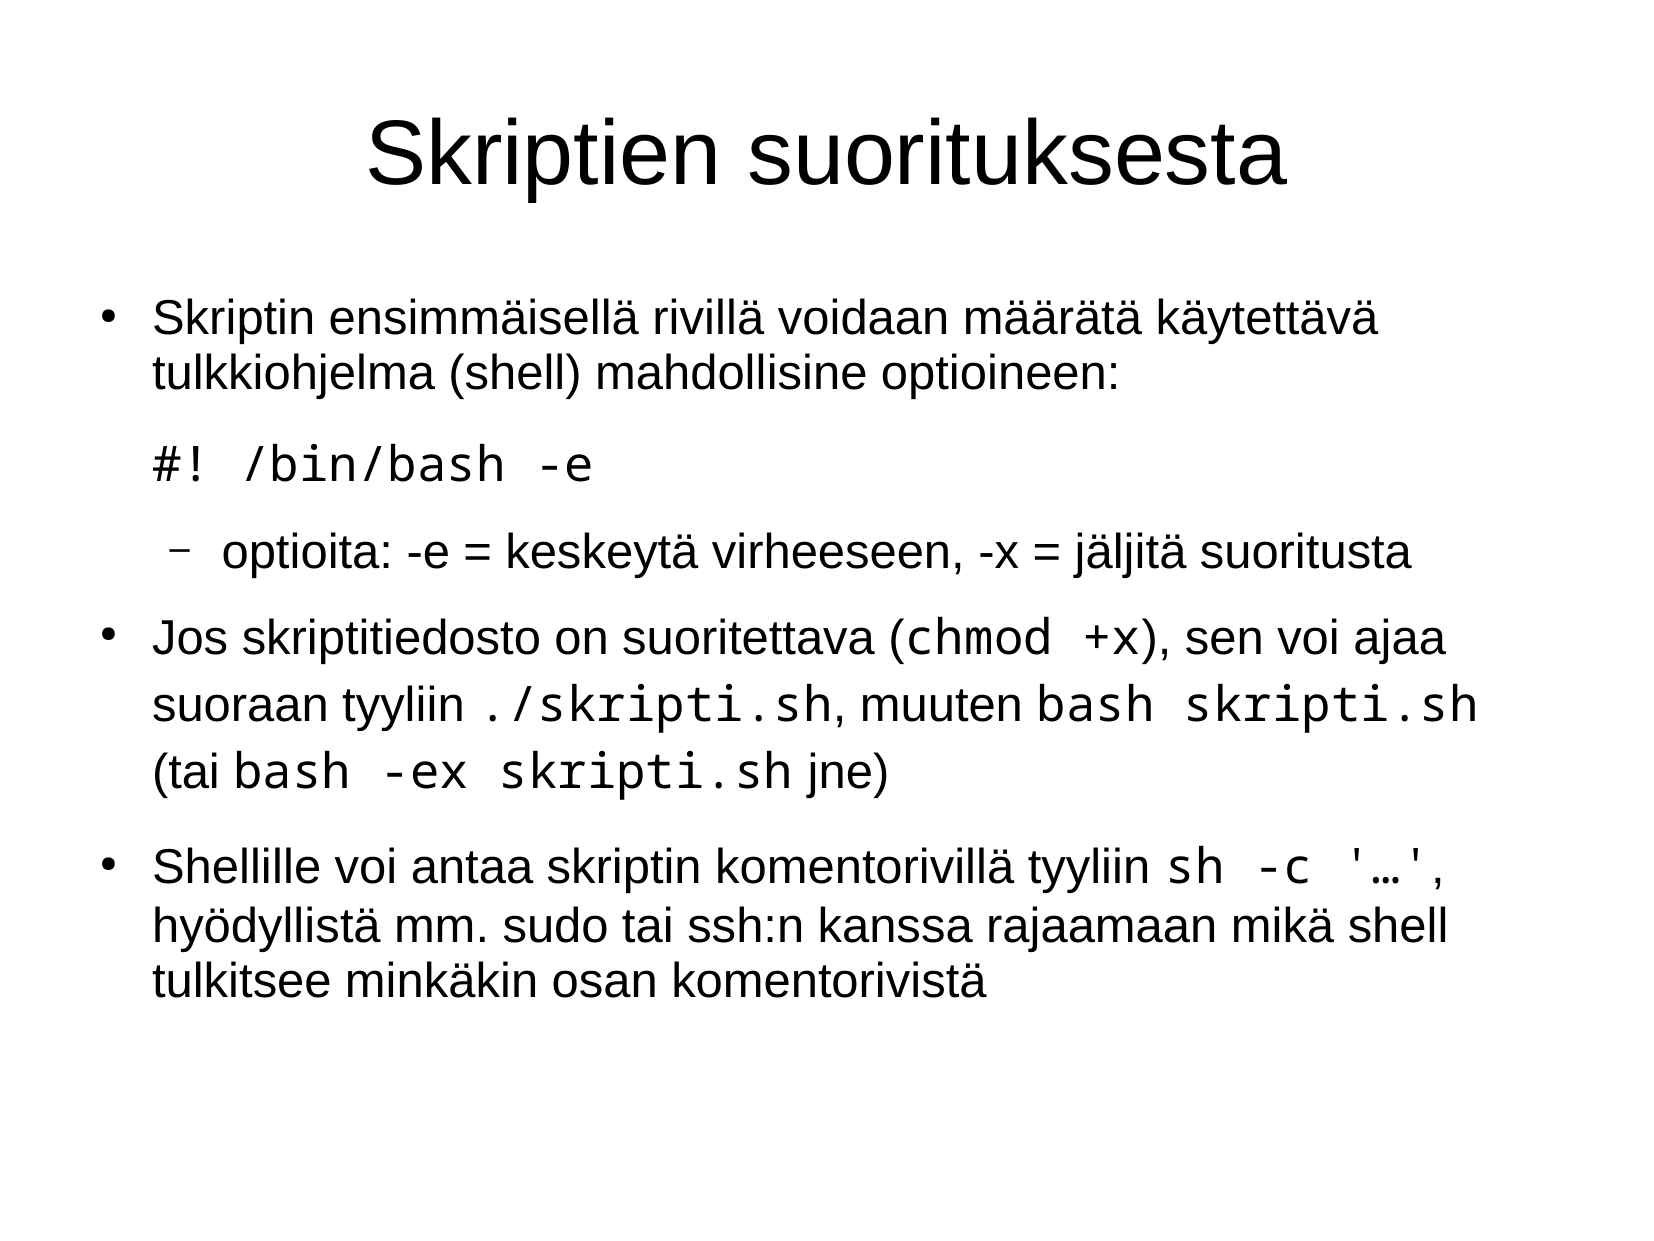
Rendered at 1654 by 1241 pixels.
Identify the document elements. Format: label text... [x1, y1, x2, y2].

title Skriptien suorituksesta [82, 49, 1571, 257]
list Skriptin ensimmäisellä rivillä voidaan määrätä käytettävä tulkkiohjelma (shell) mahdollisine optioineen: #! /bin/bash -e optioita: -e = keskeytä virheeseen, -x = jäljitä suoritusta Jos skriptitiedosto on suoritettava (chmod +x), sen voi ajaa suoraan tyyliin ./skripti.sh, muuten bash skripti.sh (tai bash -ex skripti.sh jne) Shellille voi antaa skriptin komentorivillä tyyliin sh -c '…', hyödyllistä mm. sudo tai ssh:n kanssa rajaamaan mikä shell tulkitsee minkäkin osan komentorivistä [82, 290, 1571, 1010]
